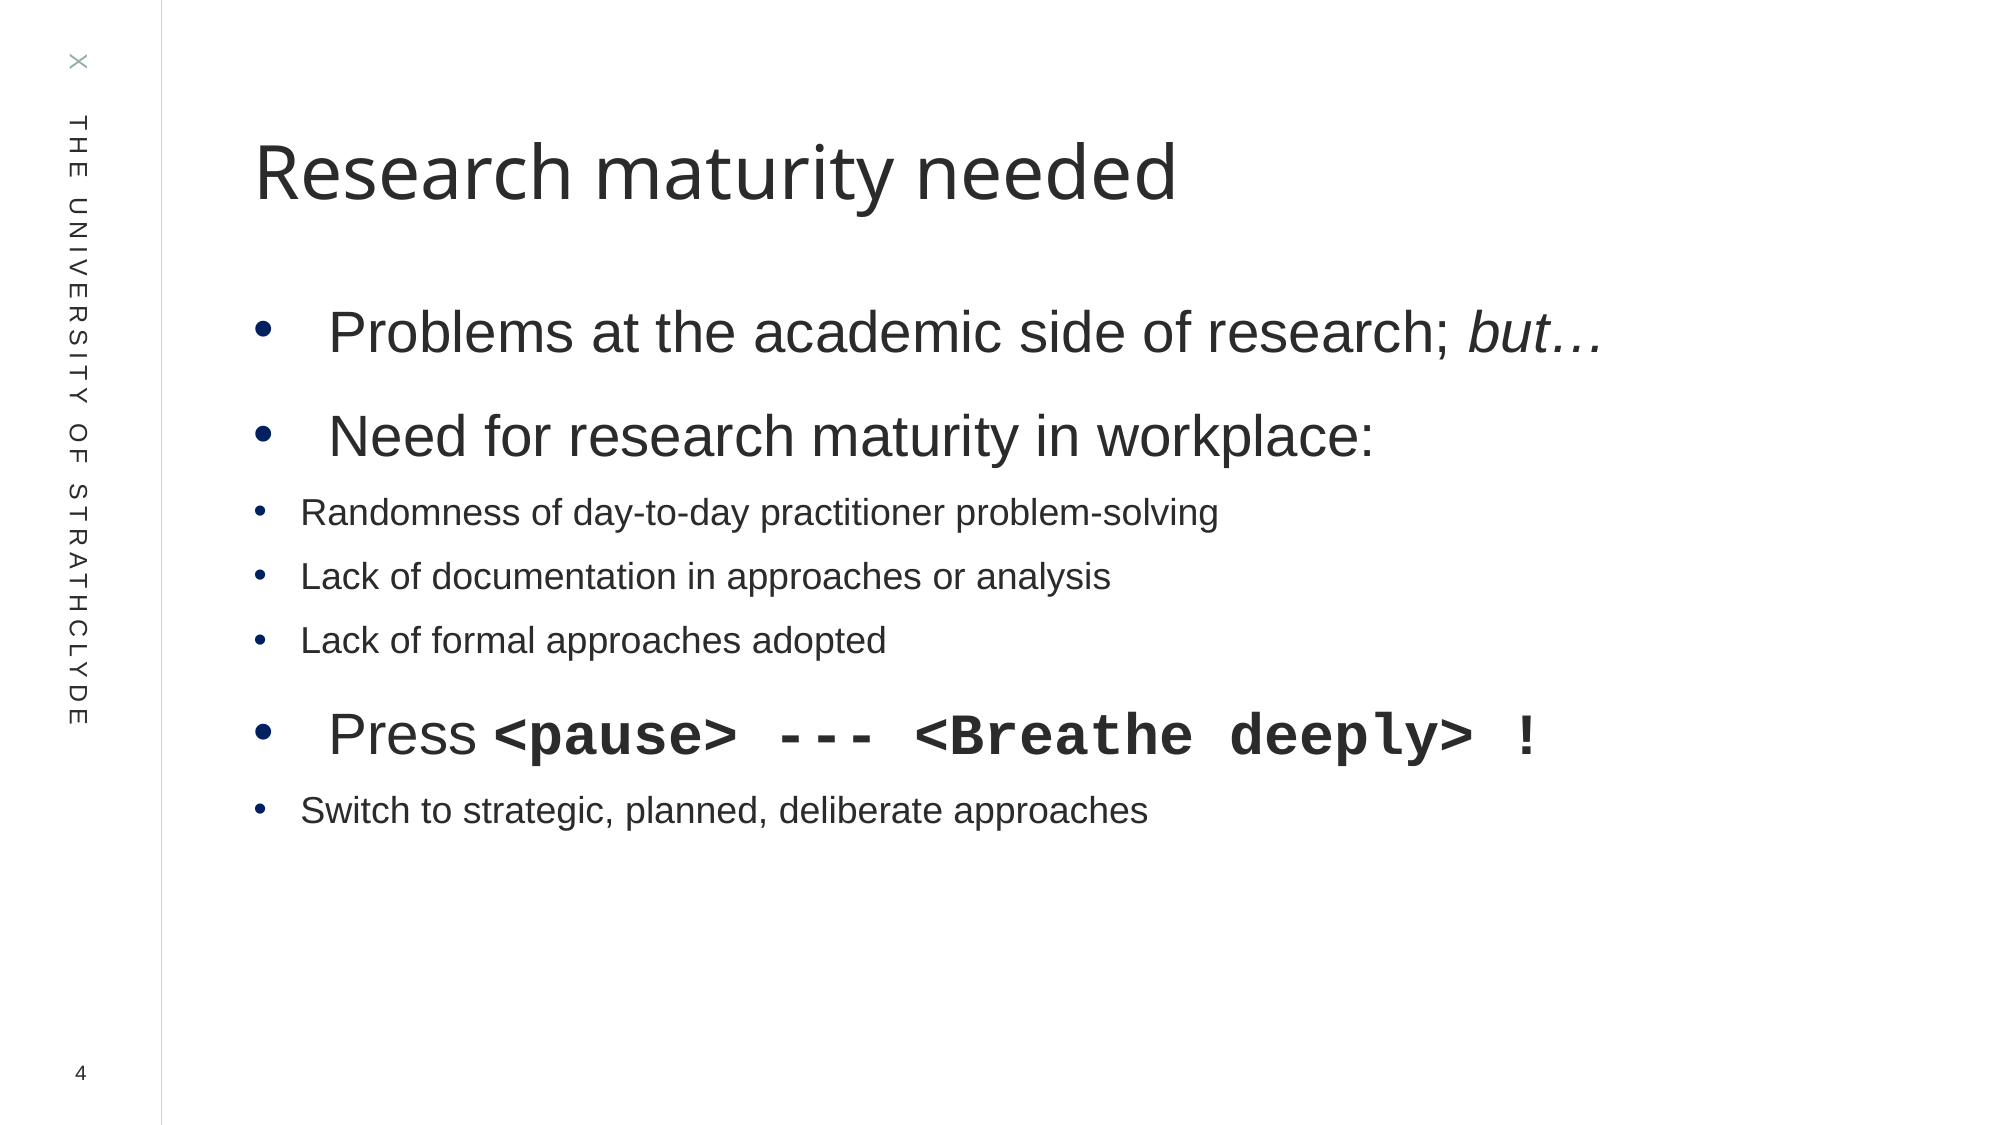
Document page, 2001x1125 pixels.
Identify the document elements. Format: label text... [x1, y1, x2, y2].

text_box 4 [38, 1052, 123, 1091]
title Research maturity needed [253, 110, 1907, 233]
list Problems at the academic side of research; but… Need for research maturity in workplace: Randomness of day-to-day practitioner problem-solving Lack of documentation in approaches or analysis Lack of formal approaches adopted Press <pause> --- <Breathe deeply> ! Switch to strategic, planned, deliberate approaches [253, 272, 1907, 1053]
